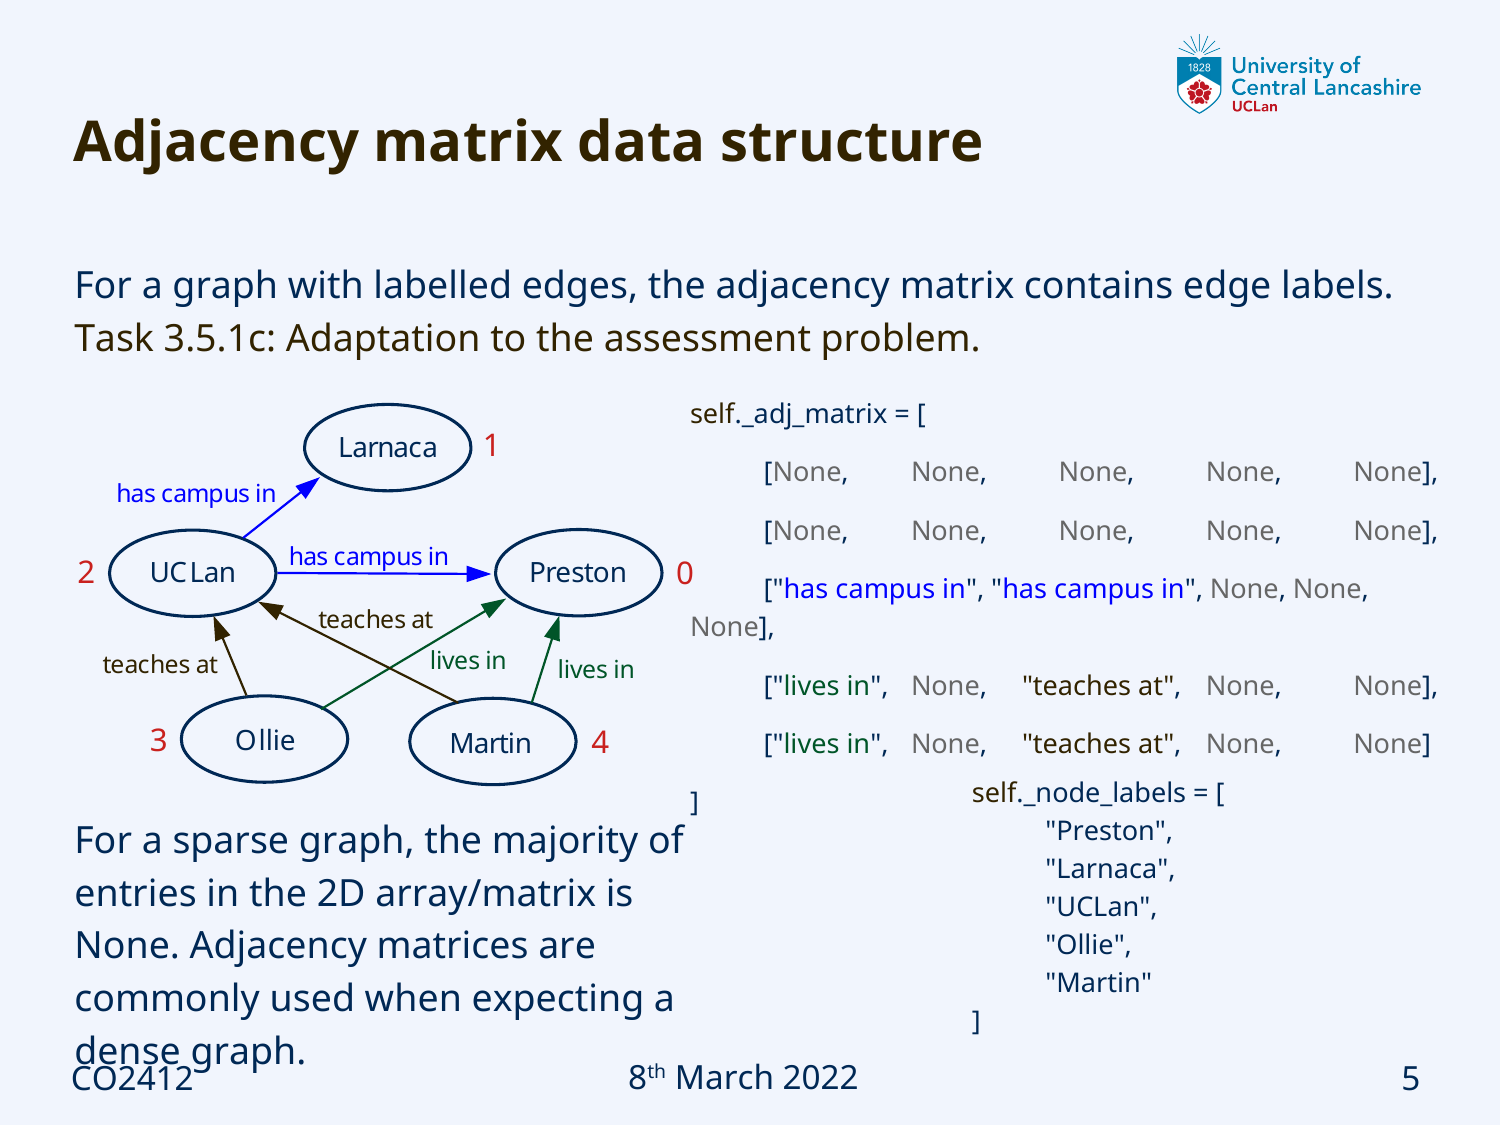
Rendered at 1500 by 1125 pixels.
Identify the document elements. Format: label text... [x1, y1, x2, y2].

text_box self._adj_matrix = [ [None, None, None, None, None], [None, None, None, None, None], ["has campus in", "has campus in", None, None, None], ["lives in", None, "teaches at", None, None], ["lives in", None, "teaches at", None, None] ] [675, 383, 1471, 787]
text_box 2 [43, 544, 129, 602]
text_box For a graph with labelled edges, the adjacency matrix contains edge labels. Task 3.5.1c: Adaptation to the assessment problem. [59, 246, 1435, 367]
text_box 3 [116, 713, 202, 771]
picture [1177, 34, 1421, 93]
text_box self._node_labels = [ "Preston", "Larnaca", "UCLan", "Ollie", "Martin" ] [957, 762, 1329, 1044]
title Adjacency matrix data structure [58, 93, 1475, 186]
picture [41, 402, 675, 787]
text_box 0 [642, 545, 675, 606]
text_box 4 [557, 714, 643, 772]
text_box For a sparse graph, the majority of entries in the 2D array/matrix is None. Adjacency matrices are commonly used when expecting a dense graph. [59, 801, 760, 1027]
text_box 1 [449, 418, 535, 476]
